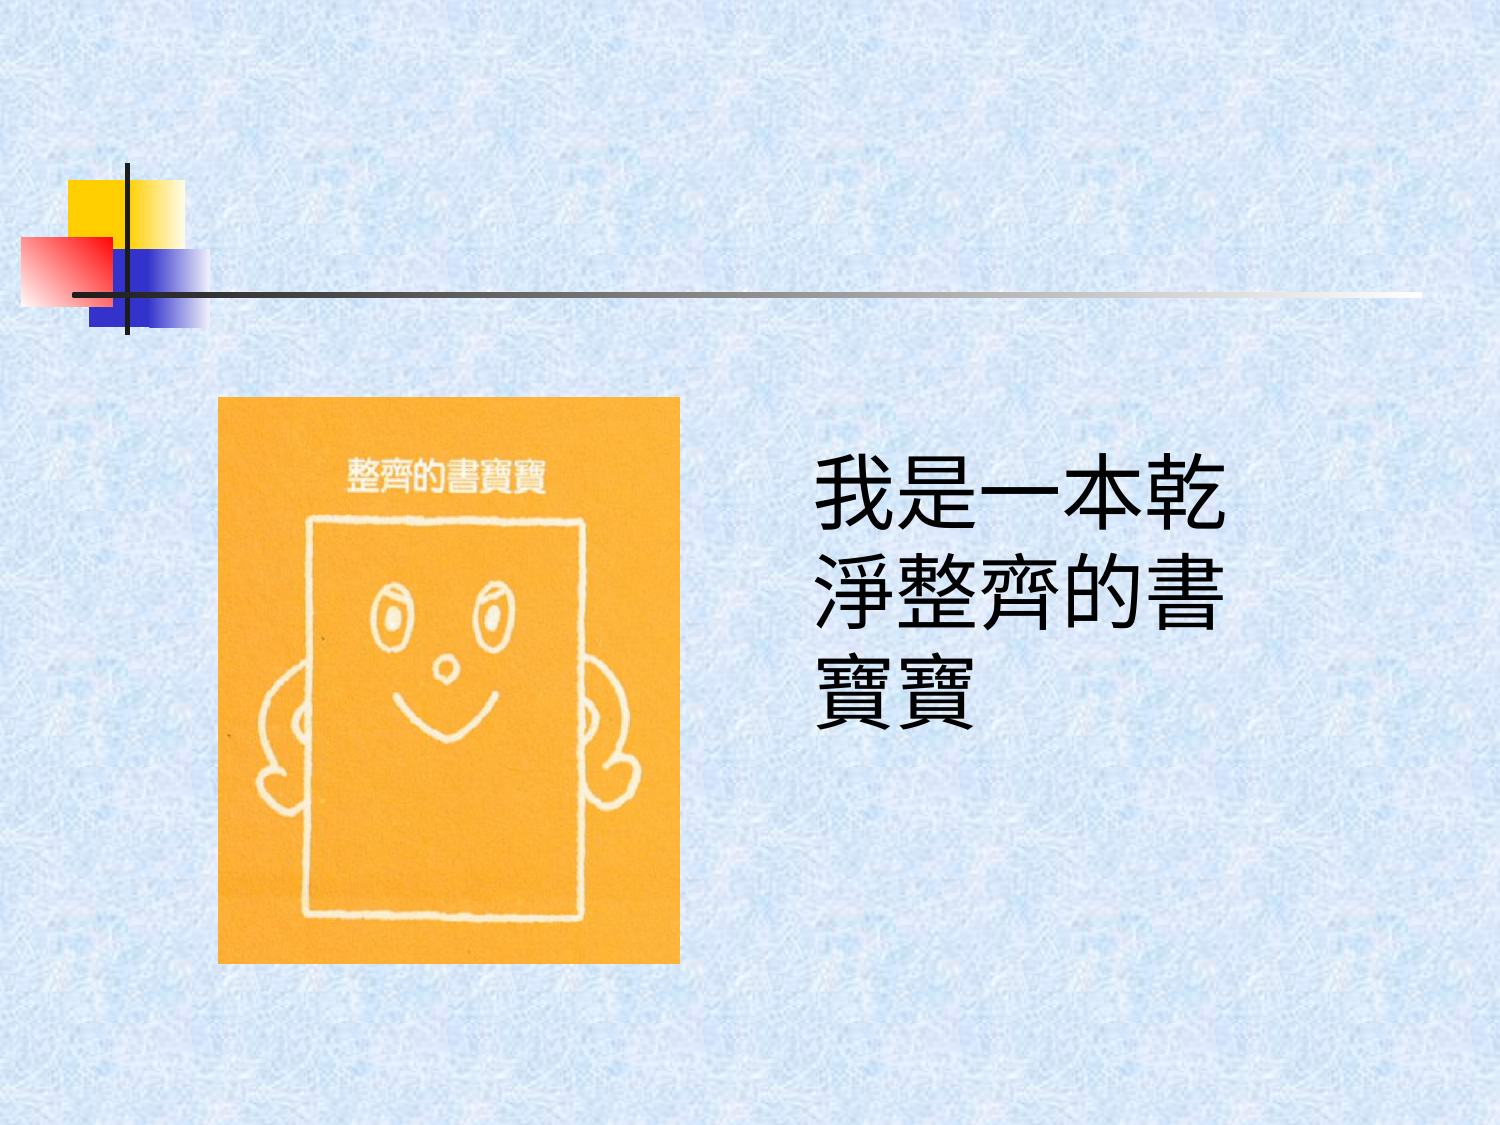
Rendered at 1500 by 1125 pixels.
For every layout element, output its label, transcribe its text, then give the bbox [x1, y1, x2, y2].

picture [218, 397, 680, 964]
text_box 我是一本乾淨整齊的書寶寶 [797, 432, 1282, 751]
